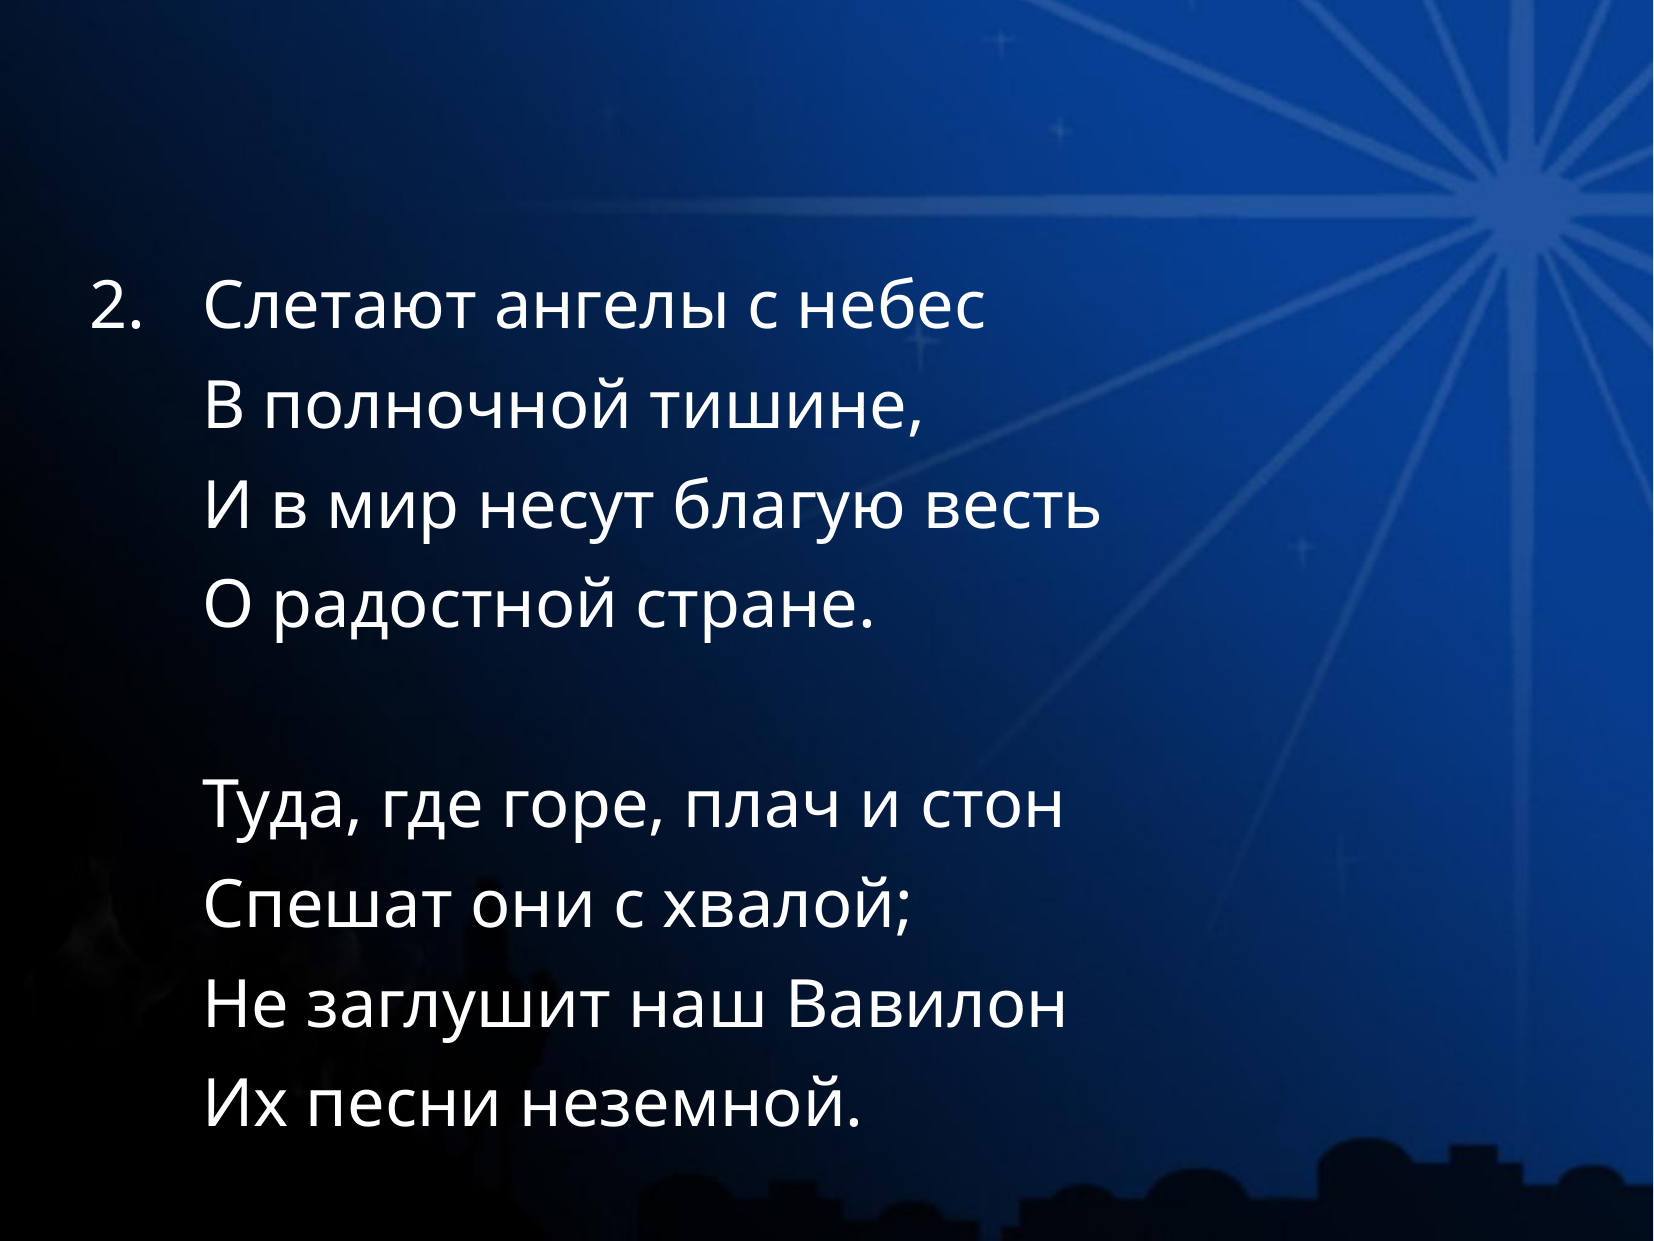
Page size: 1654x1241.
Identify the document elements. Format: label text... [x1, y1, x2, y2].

text_box 2. Слетают ангелы с небес В полночной тишине, И в мир несут благую весть О радостной стране. Туда, где горе, плач и стон Спешат они с хвалой; Не заглушит наш Вавилон Их песни неземной. [75, 150, 1576, 1163]
picture [0, 0, 1654, 1241]
